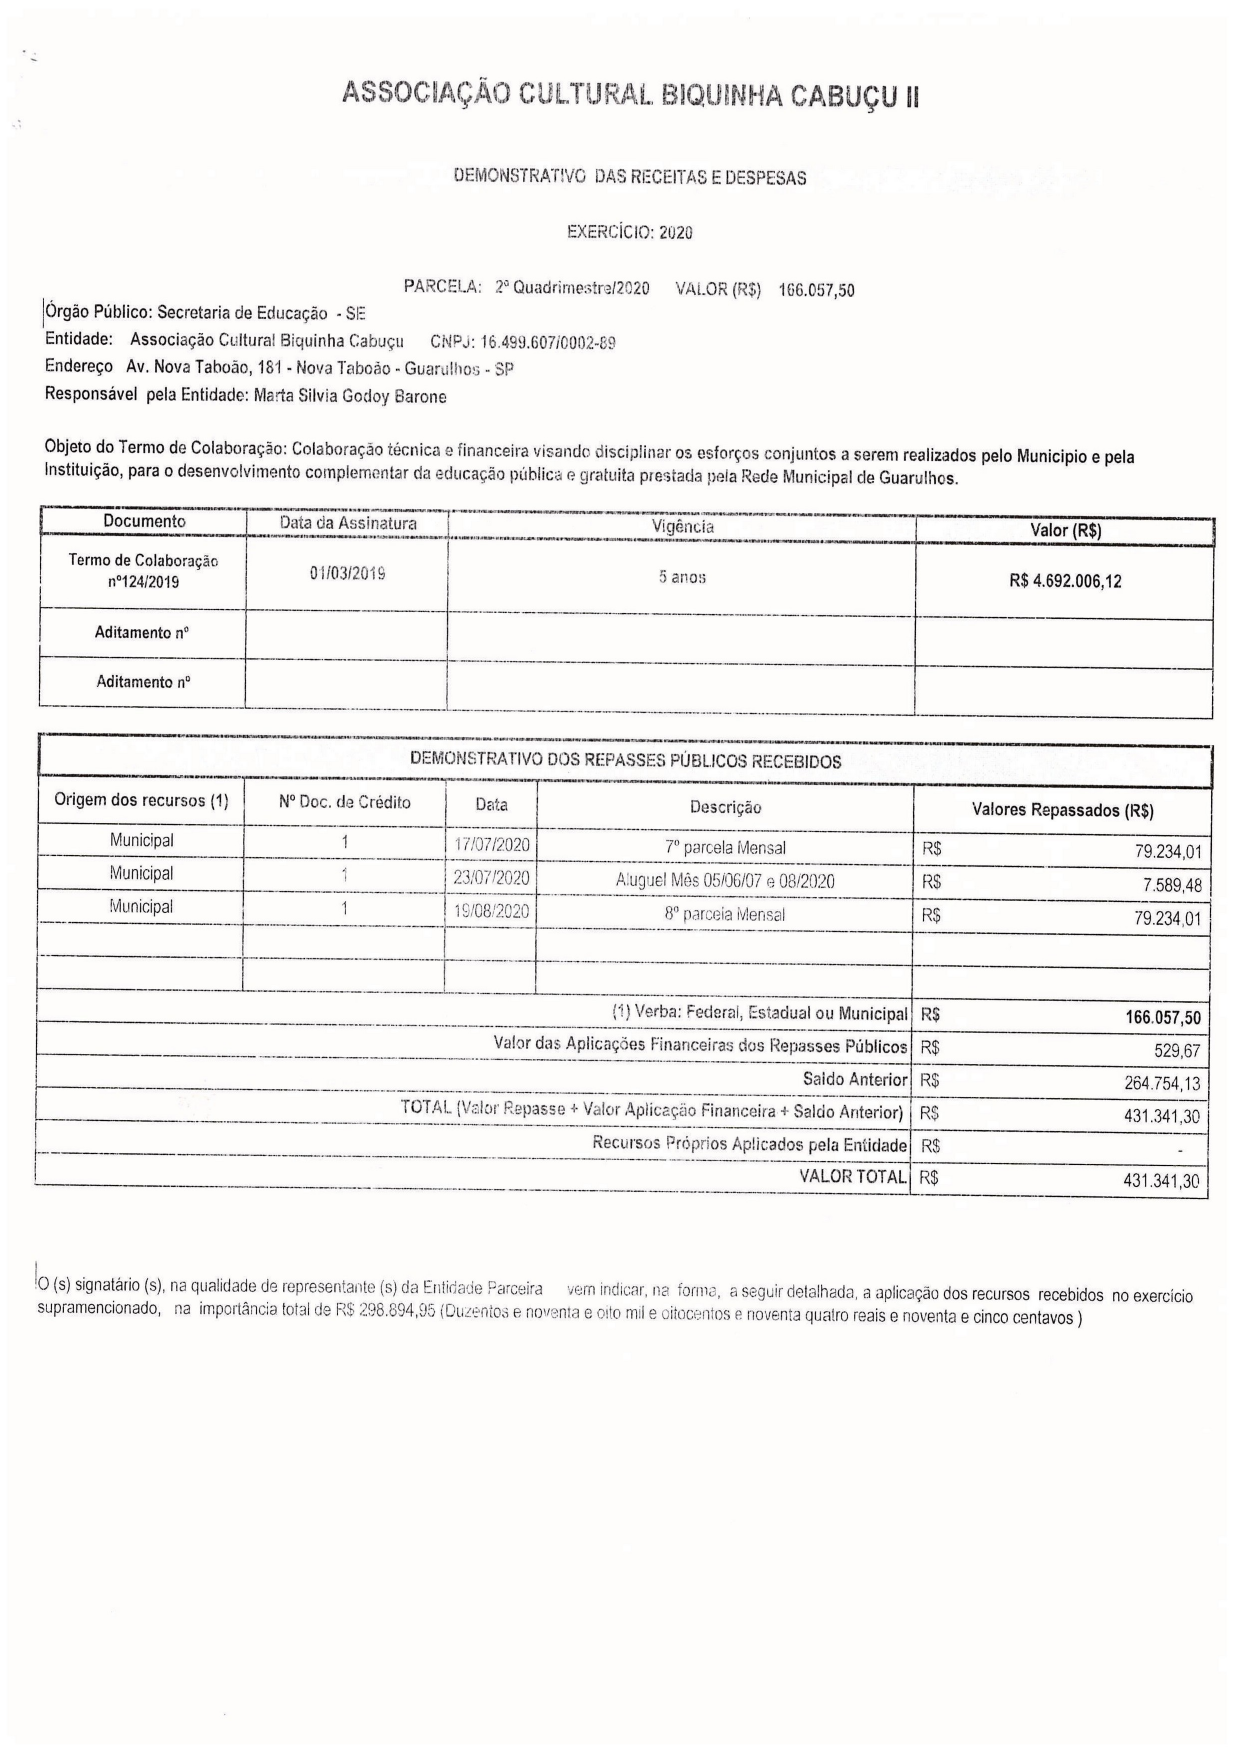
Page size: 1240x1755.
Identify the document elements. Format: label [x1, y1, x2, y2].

text_box [0, 2, 1238, 1754]
